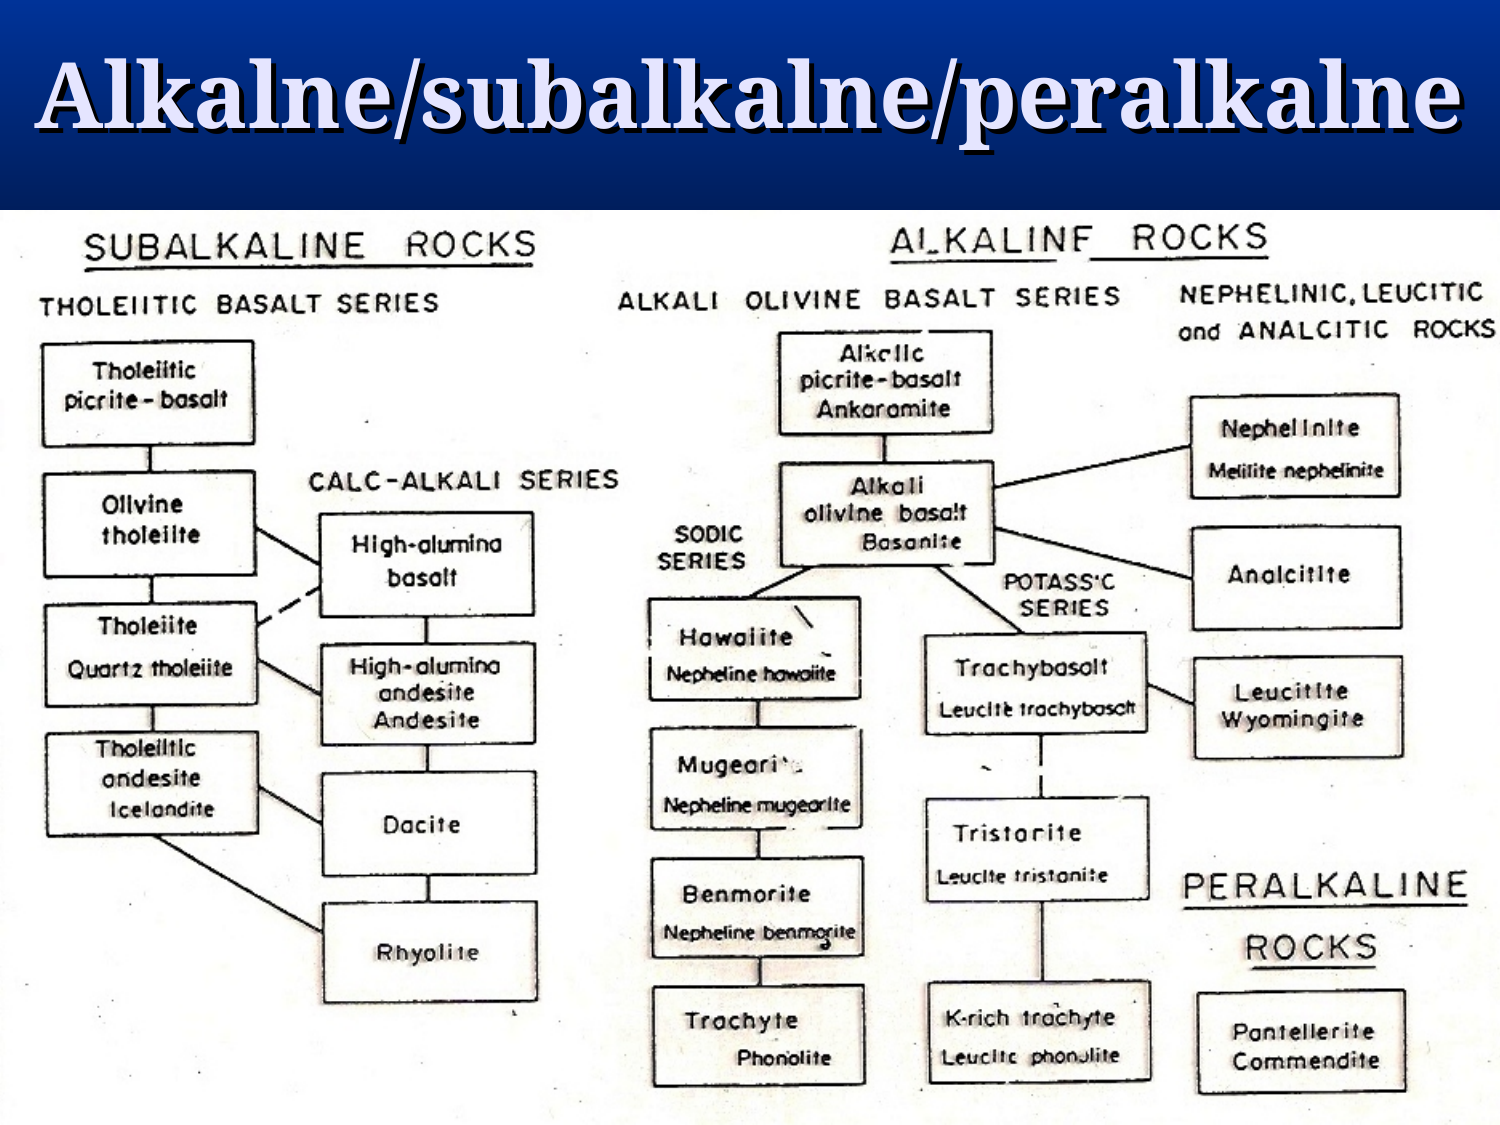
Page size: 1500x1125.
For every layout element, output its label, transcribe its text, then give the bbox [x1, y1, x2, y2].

title Alkalne/subalkalne/peralkalne [0, 0, 1500, 185]
picture [0, 210, 1500, 1125]
